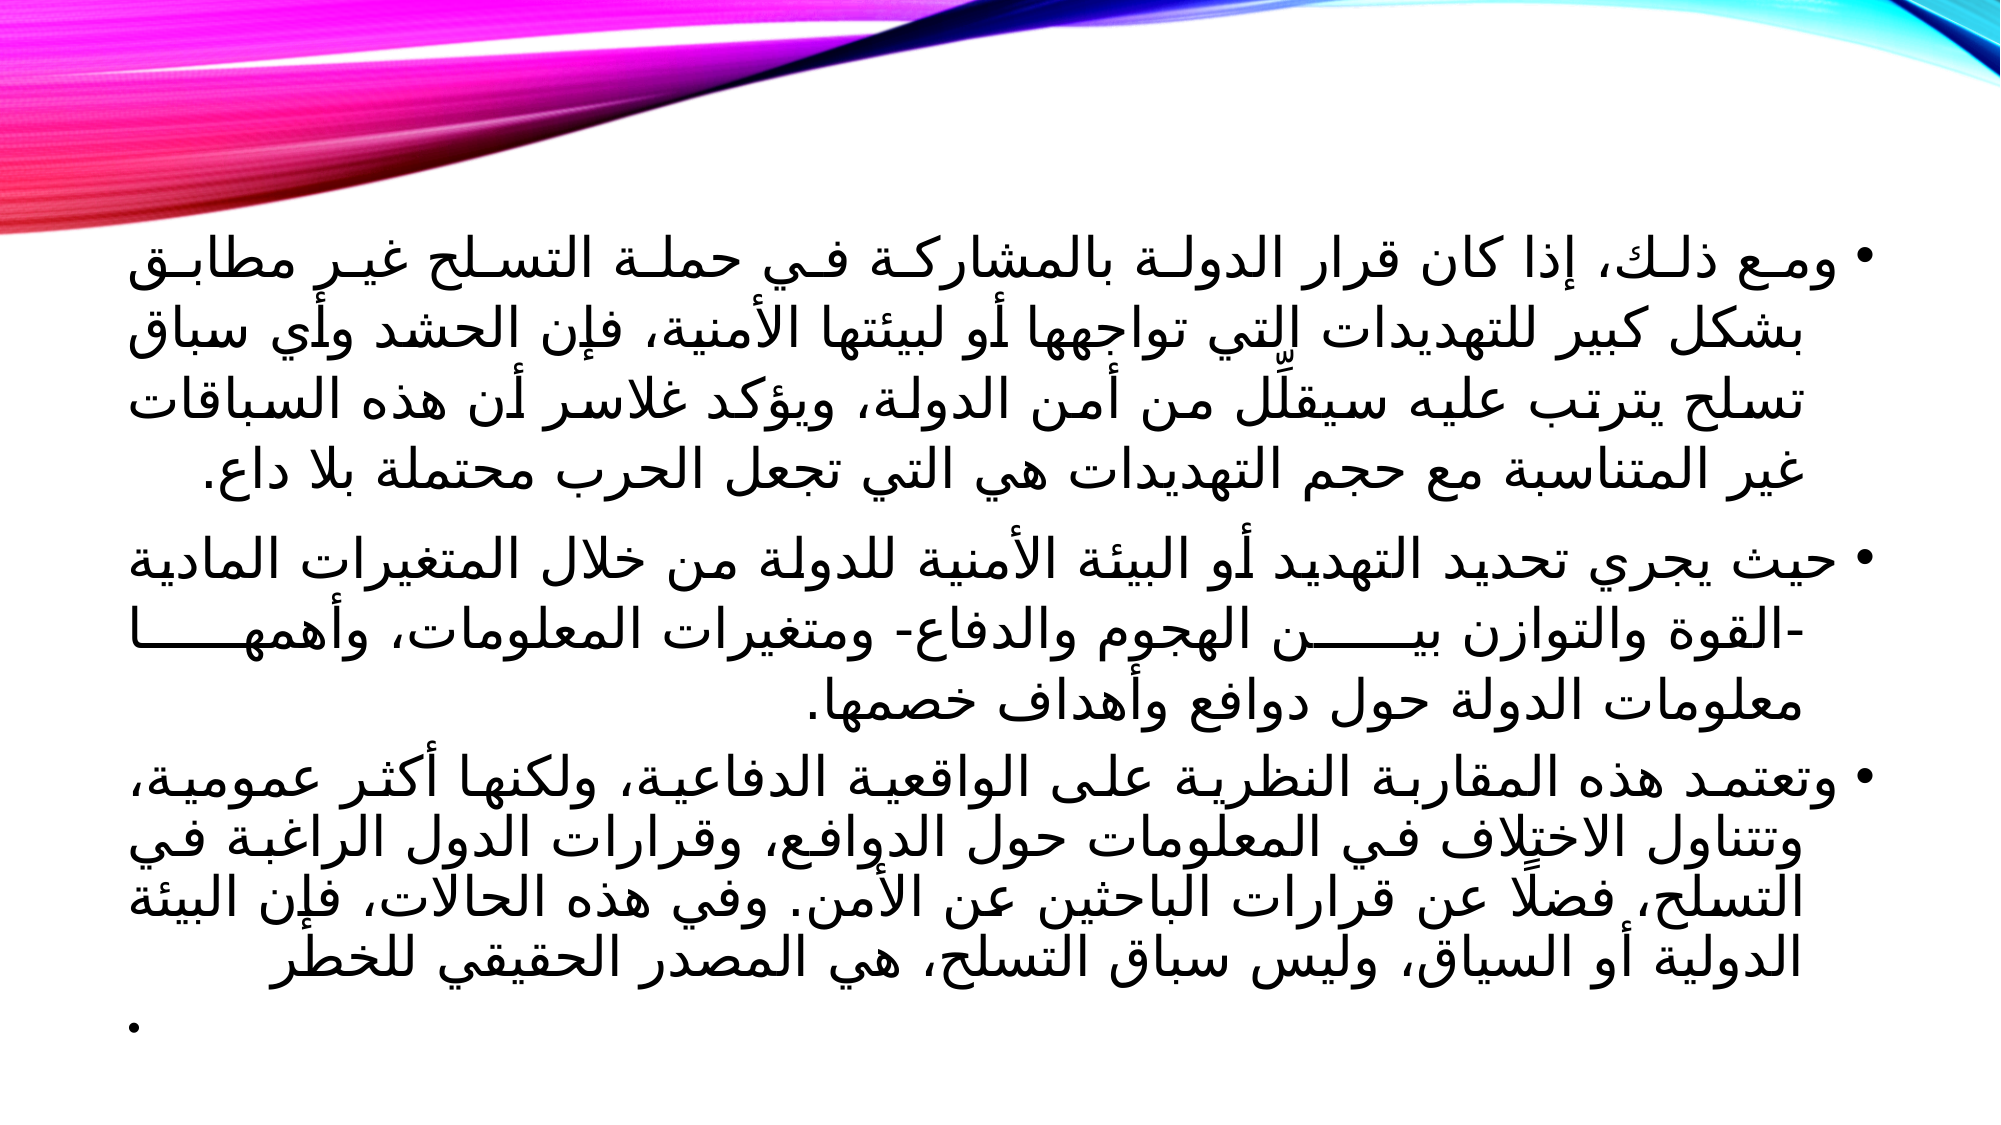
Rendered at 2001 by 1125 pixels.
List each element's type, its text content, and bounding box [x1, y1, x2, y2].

list ومع ذلك، إذا كان قرار الدولة بالمشاركة في حملة التسلح غير مطابق بشكل كبير للتهديدات التي تواجهها أو لبيئتها الأمنية، فإن الحشد وأي سباق تسلح يترتب عليه سيقلِّل من أمن الدولة، ويؤكد غلاسر أن هذه السباقات غير المتناسبة مع حجم التهديدات هي التي تجعل الحرب محتملة بلا داع. حيث يجري تحديد التهديد أو البيئة الأمنية للدولة من خلال المتغيرات المادية -القوة والتوازن بين الهجوم والدفاع- ومتغيرات المعلومات، وأهمها معلومات الدولة حول دوافع وأهداف خصمها. وتعتمد هذه المقاربة النظرية على الواقعية الدفاعية، ولكنها أكثر عمومية، وتتناول الاختلاف في المعلومات حول الدوافع، وقرارات الدول الراغبة في التسلح، فضلًا عن قرارات الباحثين عن الأمن. وفي هذه الحالات، فإن البيئة الدولية أو السياق، وليس سباق التسلح، هي المصدر الحقيقي للخطر [112, 210, 1888, 1021]
